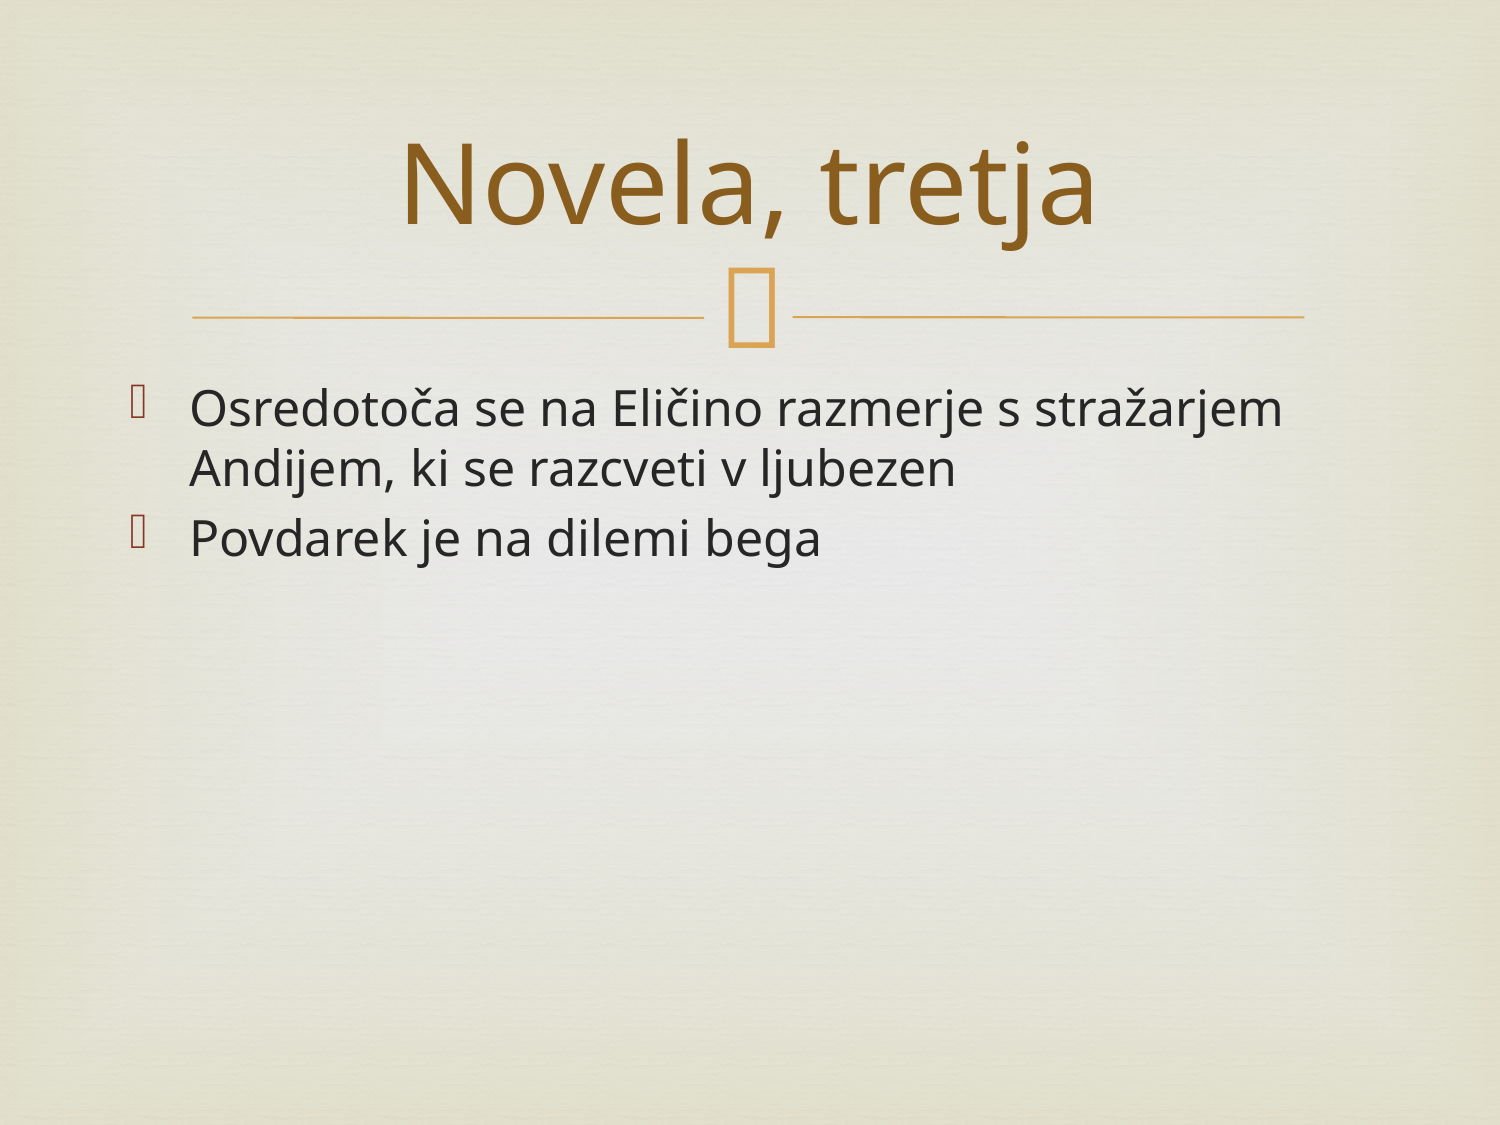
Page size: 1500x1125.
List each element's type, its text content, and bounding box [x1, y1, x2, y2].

title Novela, tretja [113, 93, 1386, 267]
list Osredotoča se na Eličino razmerje s stražarjem Andijem, ki se razcveti v ljubezen Povdarek je na dilemi bega [114, 368, 1386, 1005]
